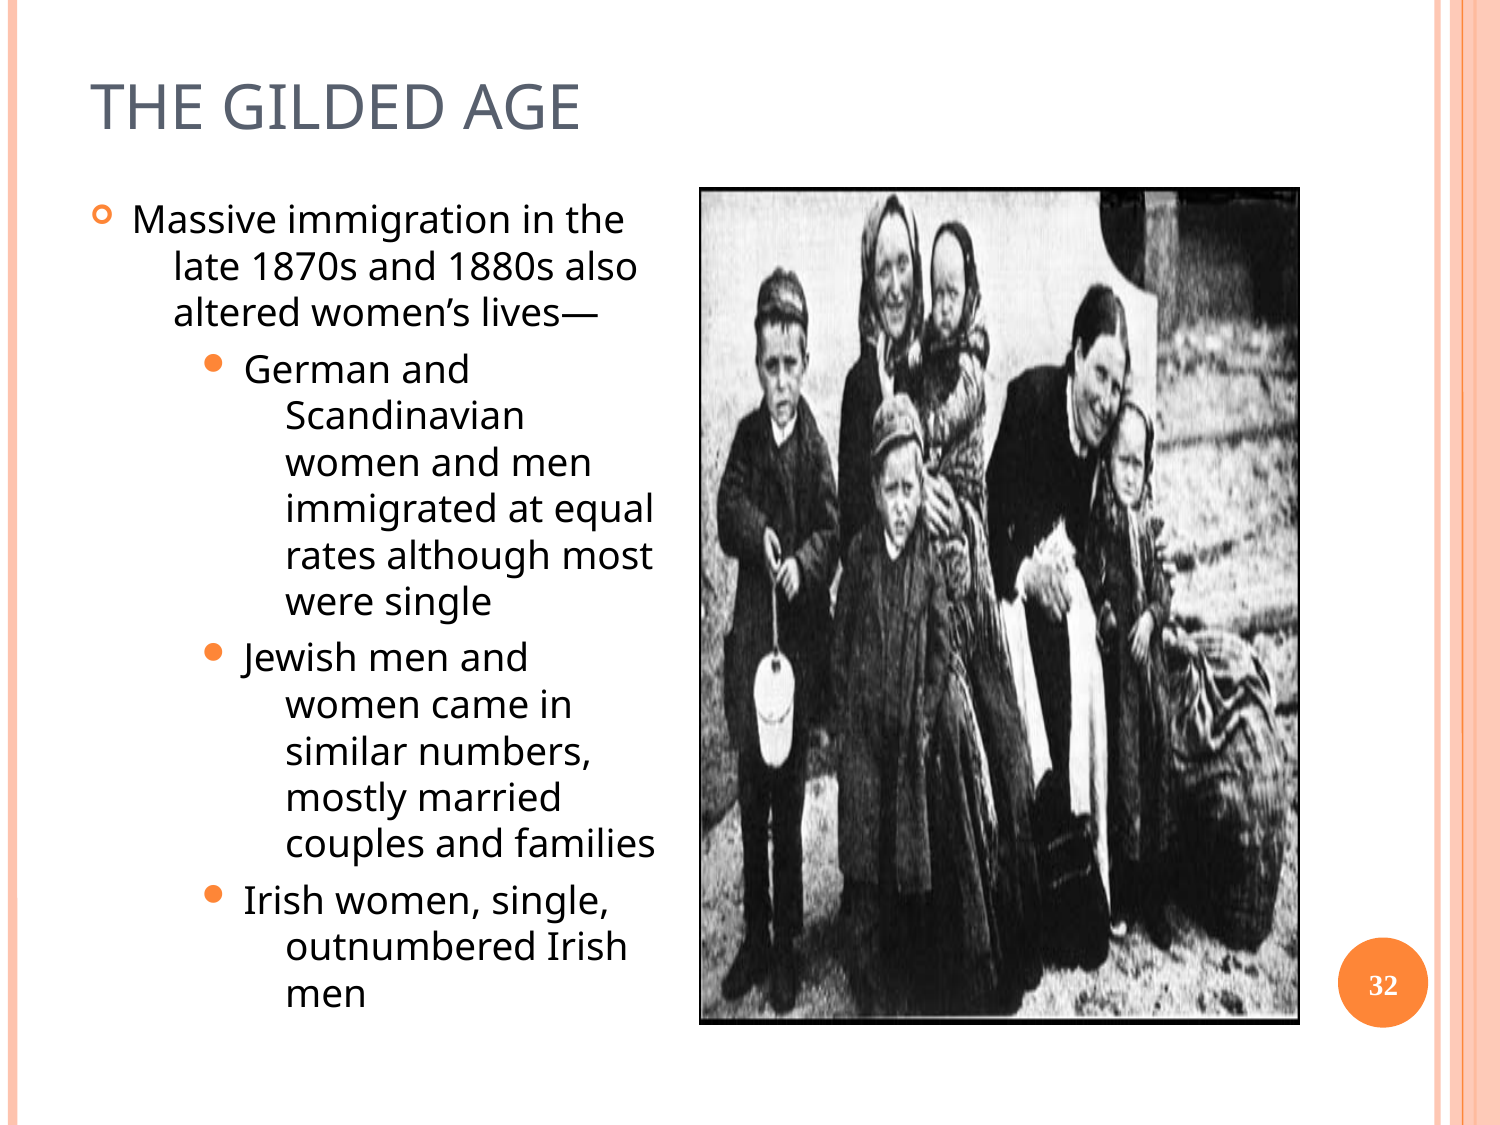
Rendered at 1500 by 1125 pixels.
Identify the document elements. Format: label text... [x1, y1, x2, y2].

list Massive immigration in the late 1870s and 1880s also altered women’s lives— German and Scandinavian women and men immigrated at equal rates although most were single Jewish men and women came in similar numbers, mostly married couples and families Irish women, single, outnumbered Irish men [75, 187, 676, 1038]
picture [699, 187, 1300, 1026]
title The Gilded Age [75, 45, 1300, 150]
text_box [1333, 940, 1434, 1027]
